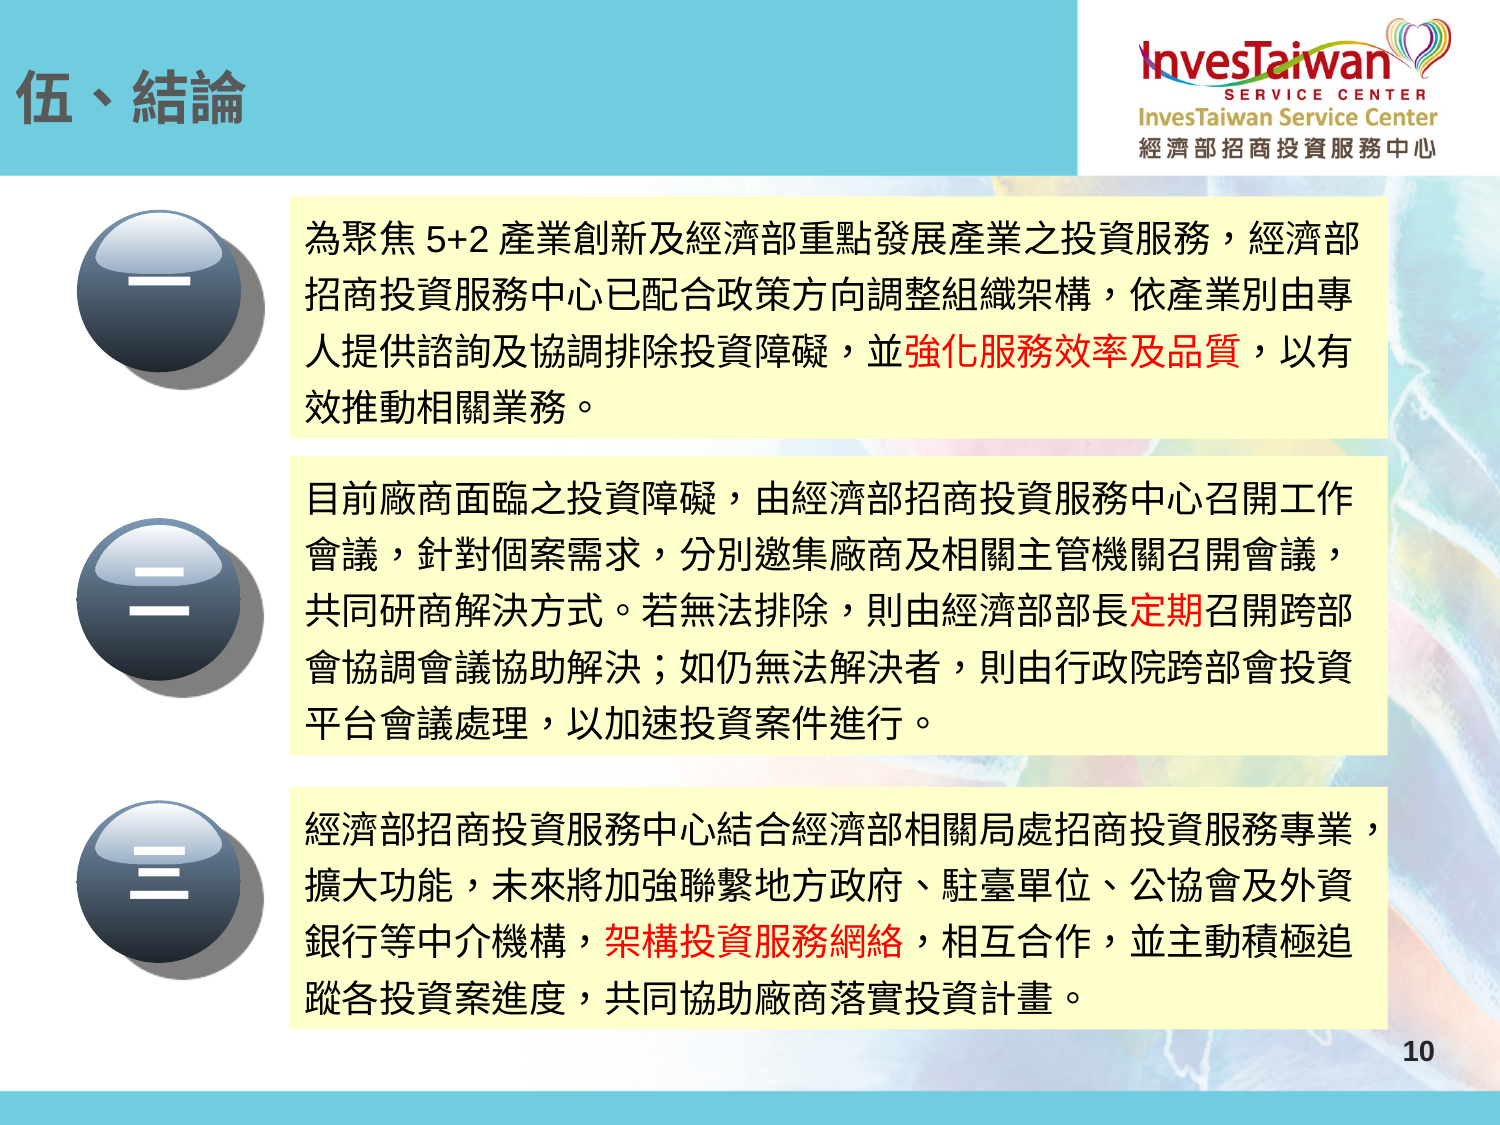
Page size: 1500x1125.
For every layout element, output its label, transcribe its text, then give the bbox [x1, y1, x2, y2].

text_box 三 [110, 823, 209, 920]
text_box [76, 800, 241, 963]
text_box 為聚焦5+2產業創新及經濟部重點發展產業之投資服務，經濟部招商投資服務中心已配合政策方向調整組織架構，依產業別由專人提供諮詢及協調排除投資障礙，並強化服務效率及品質，以有效推動相關業務。 [289, 196, 1388, 439]
text_box 經濟部招商投資服務中心結合經濟部相關局處招商投資服務專業，擴大功能，未來將加強聯繫地方政府、駐臺單位、公協會及外資銀行等中介機構，架構投資服務網絡，相互合作，並主動積極追蹤各投資案進度，共同協助廠商落實投資計畫。 [289, 786, 1388, 1030]
text_box 目前廠商面臨之投資障礙，由經濟部招商投資服務中心召開工作會議，針對個案需求，分別邀集廠商及相關主管機關召開會議，共同研商解決方式。若無法排除，則由經濟部部長定期召開跨部會協調會議協助解決；如仍無法解決者，則由行政院跨部會投資平台會議處理，以加速投資案件進行。 [289, 456, 1388, 756]
text_box [76, 209, 242, 373]
text_box 二 [110, 541, 209, 638]
title 伍、結論 [0, 19, 1085, 173]
text_box [76, 518, 241, 681]
text_box 一 [111, 233, 209, 330]
text_box 10 [1387, 1024, 1471, 1103]
